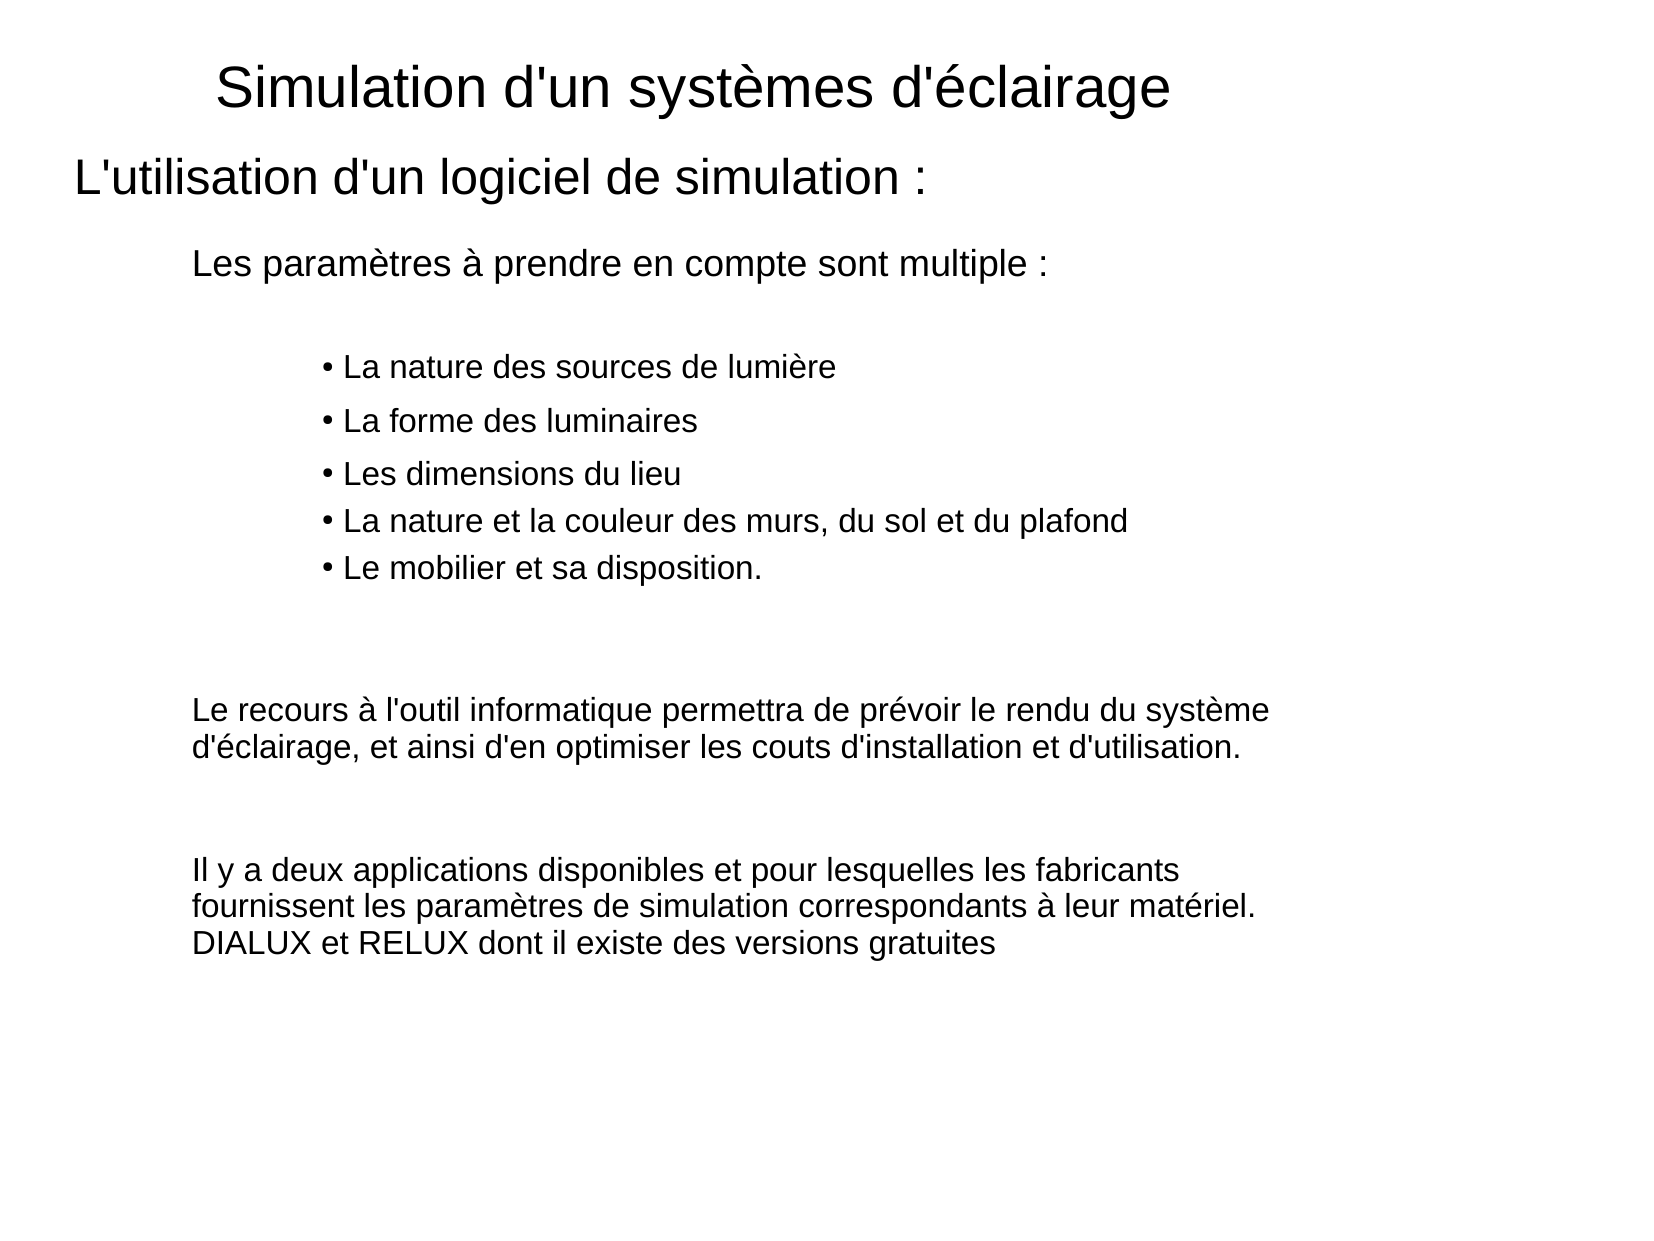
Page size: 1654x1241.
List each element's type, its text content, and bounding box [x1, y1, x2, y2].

text_box Il y a deux applications disponibles et pour lesquelles les fabricants fournissent les paramètres de simulation correspondants à leur matériel. DIALUX et RELUX dont il existe des versions gratuites [177, 843, 1359, 971]
text_box La nature des sources de lumière [307, 341, 1607, 394]
text_box L'utilisation d'un logiciel de simulation : [59, 141, 969, 213]
text_box La nature et la couleur des murs, du sol et du plafond [307, 495, 1607, 542]
text_box Le mobilier et sa disposition. [307, 542, 1607, 596]
text_box Les dimensions du lieu [307, 447, 1607, 495]
text_box Le recours à l'outil informatique permettra de prévoir le rendu du système d'éclairage, et ainsi d'en optimiser les couts d'installation et d'utilisation. [177, 684, 1359, 775]
text_box Simulation d'un systèmes d'éclairage [200, 47, 1186, 128]
text_box La forme des luminaires [307, 394, 1607, 447]
text_box Les paramètres à prendre en compte sont multiple : [177, 235, 1359, 293]
